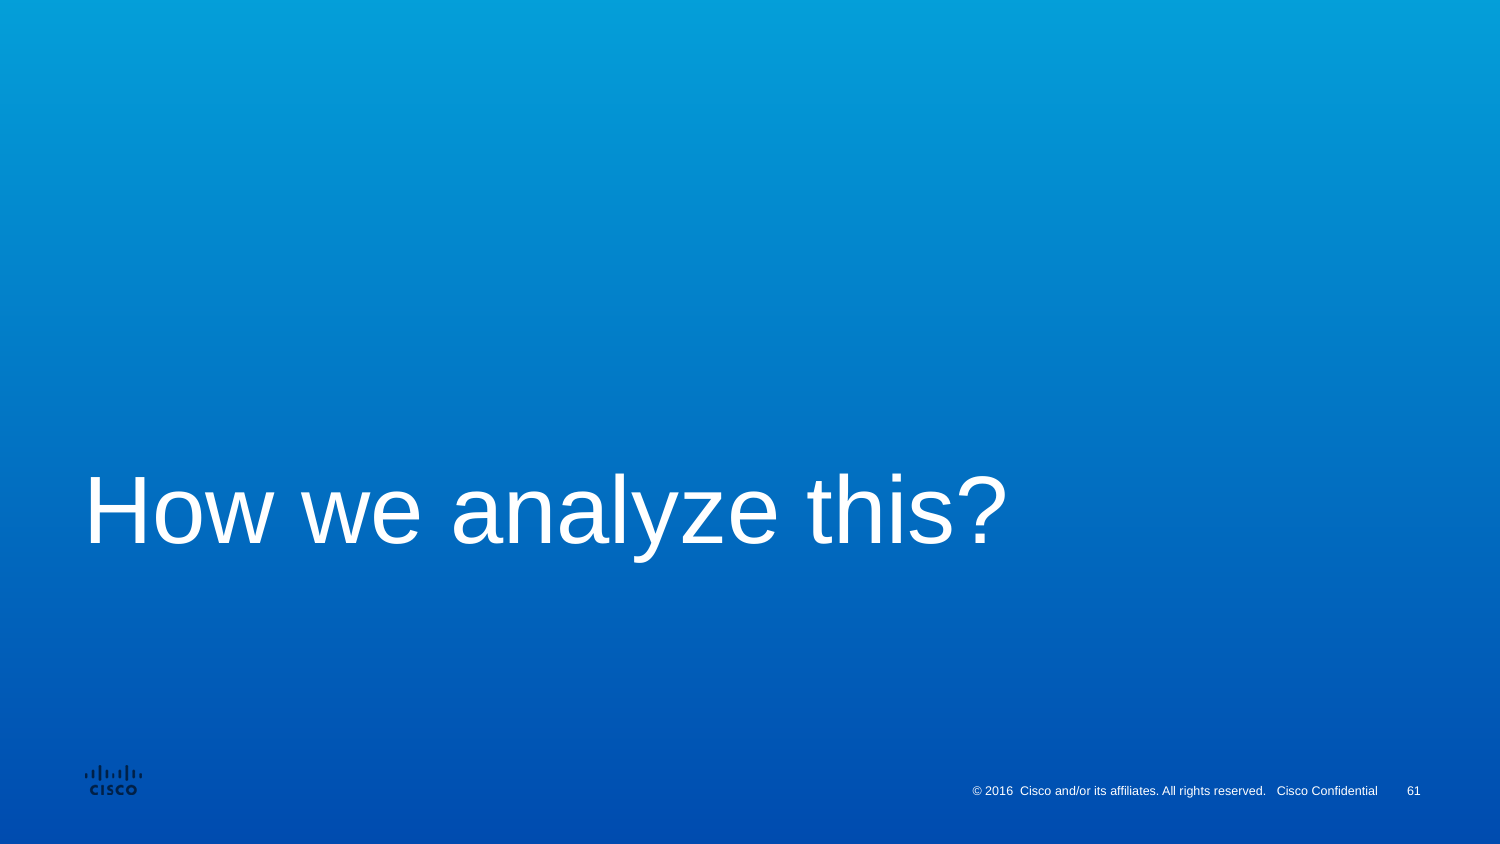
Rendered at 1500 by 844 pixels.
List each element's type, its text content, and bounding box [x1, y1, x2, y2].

title How we analyze this? [68, 150, 1315, 572]
